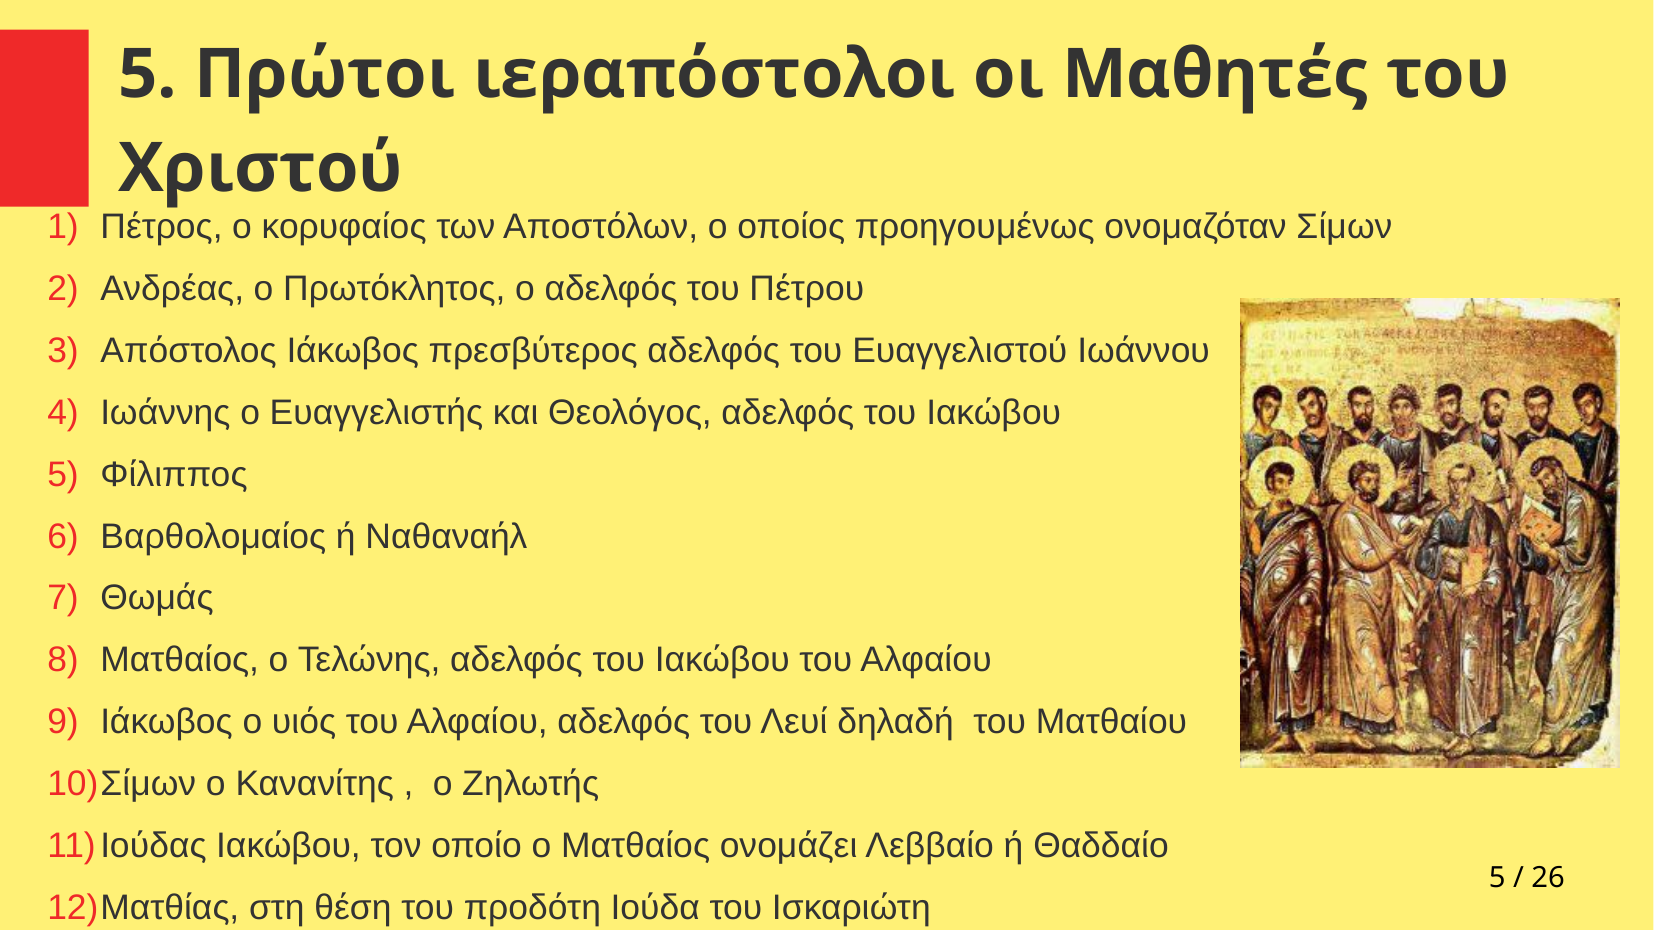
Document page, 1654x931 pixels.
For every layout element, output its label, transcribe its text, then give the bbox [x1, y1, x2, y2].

title 5. Πρώτοι ιεραπόστολοι οι Μαθητές του Χριστού [118, 21, 1595, 206]
picture [1240, 298, 1620, 768]
list Πέτρος, ο κορυφαίος των Αποστόλων, ο οποίος προηγουμένως ονομαζόταν Σίμων Ανδρέας, ο Πρωτόκλητος, ο αδελφός του Πέτρου Απόστολος Ιάκωβος πρεσβύτερος αδελφός του Ευαγγελιστού Ιωάννου Ιωάννης ο Ευαγγελιστής και Θεολόγος, αδελφός του Ιακώβου Φίλιππος Βαρθολομαίος ή Ναθαναήλ Θωμάς Ματθαίος, ο Τελώνης, αδελφός του Ιακώβου του Αλφαίου Ιάκωβος ο υιός του Αλφαίου, αδελφός του Λευί δηλαδή του Ματθαίου Σίμων ο Κανανίτης , ο Ζηλωτής Ιούδας Ιακώβου, τον οποίο ο Ματθαίος ονομάζει Λεββαίο ή Θαδδαίο Ματθίας, στη θέση του προδότη Ιούδα του Ισκαριώτη [29, 206, 1625, 931]
